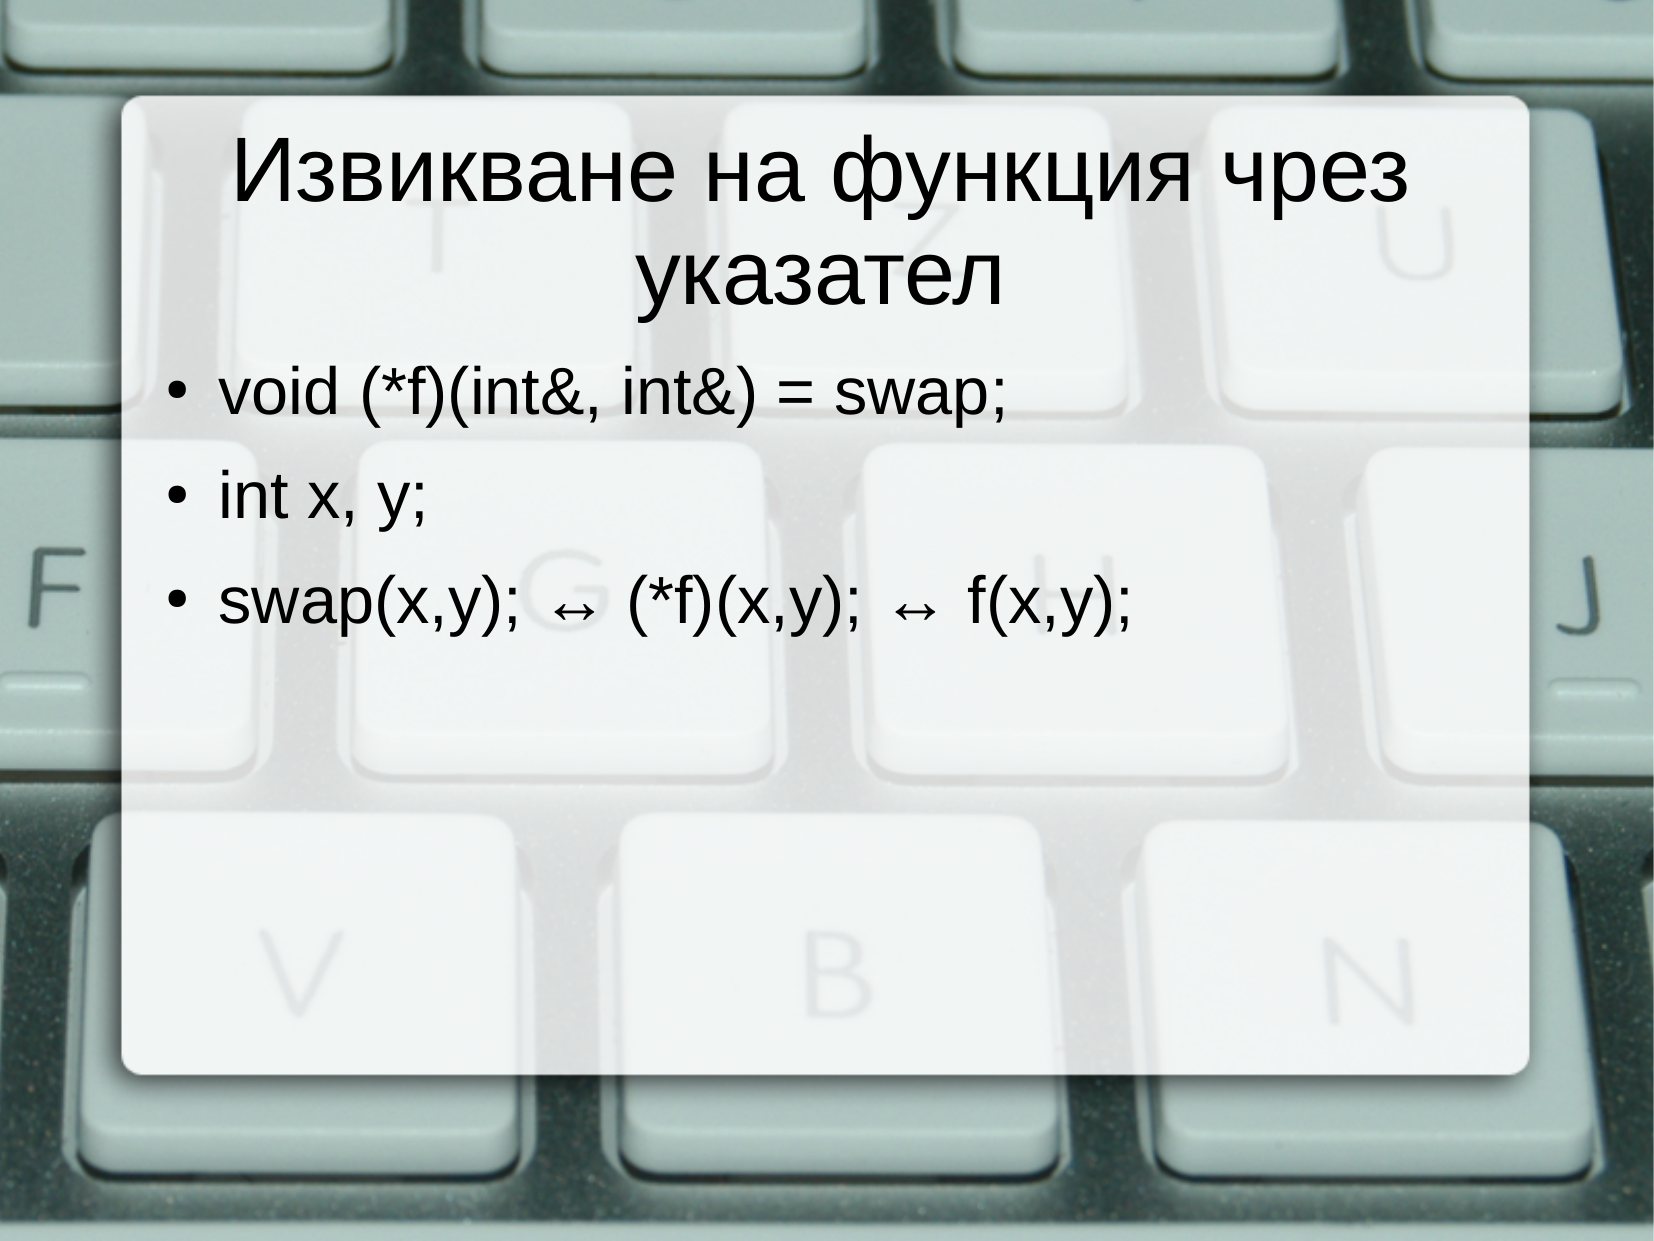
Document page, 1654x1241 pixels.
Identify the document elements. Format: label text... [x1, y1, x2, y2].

title Извикване на функция чрез указател [135, 117, 1506, 325]
list void (*f)(int&, int&) = swap; int x, y; swap(x,y); ↔ (*f)(x,y); ↔ f(x,y); [147, 354, 1506, 1074]
picture [0, 0, 1654, 1241]
